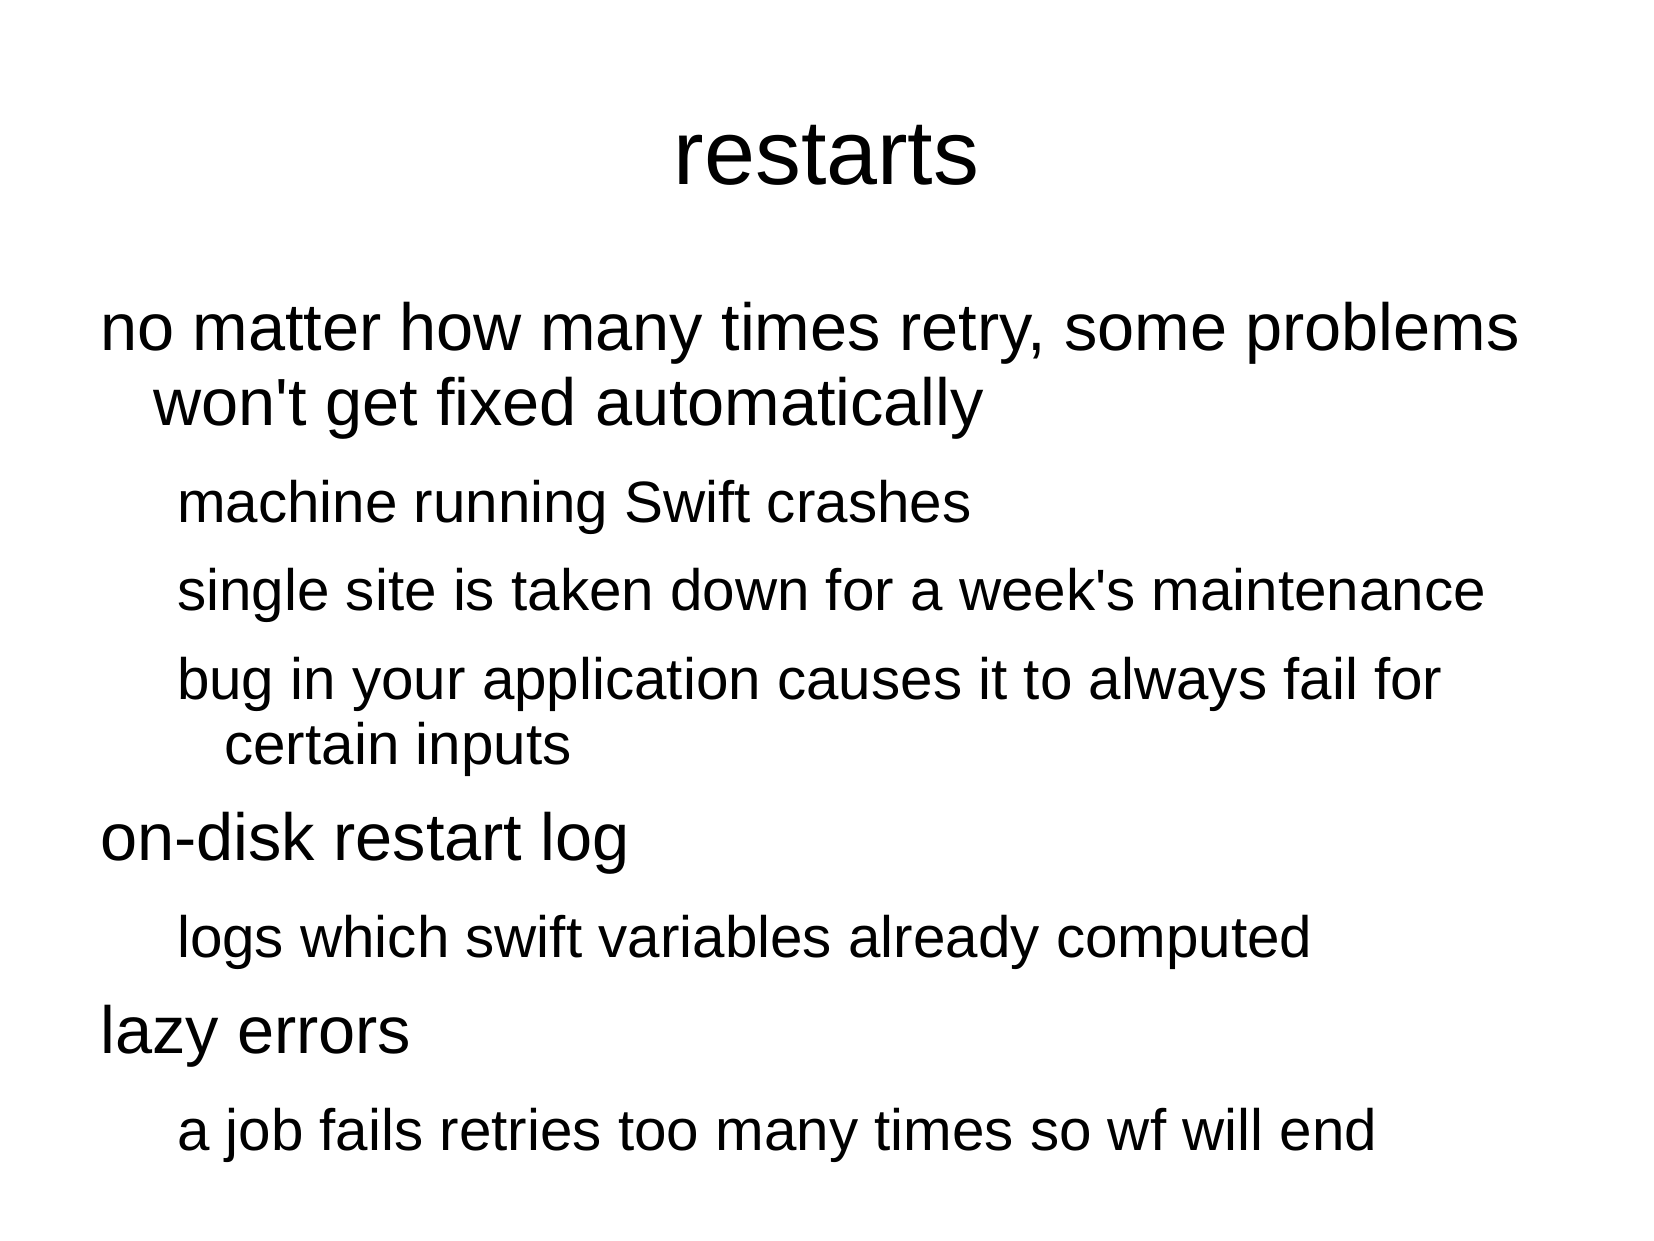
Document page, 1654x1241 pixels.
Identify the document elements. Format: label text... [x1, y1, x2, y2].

list no matter how many times retry, some problems won't get fixed automatically machine running Swift crashes single site is taken down for a week's maintenance bug in your application causes it to always fail for certain inputs on-disk restart log logs which swift variables already computed lazy errors a job fails retries too many times so wf will end [82, 290, 1571, 1183]
title restarts [82, 56, 1571, 250]
